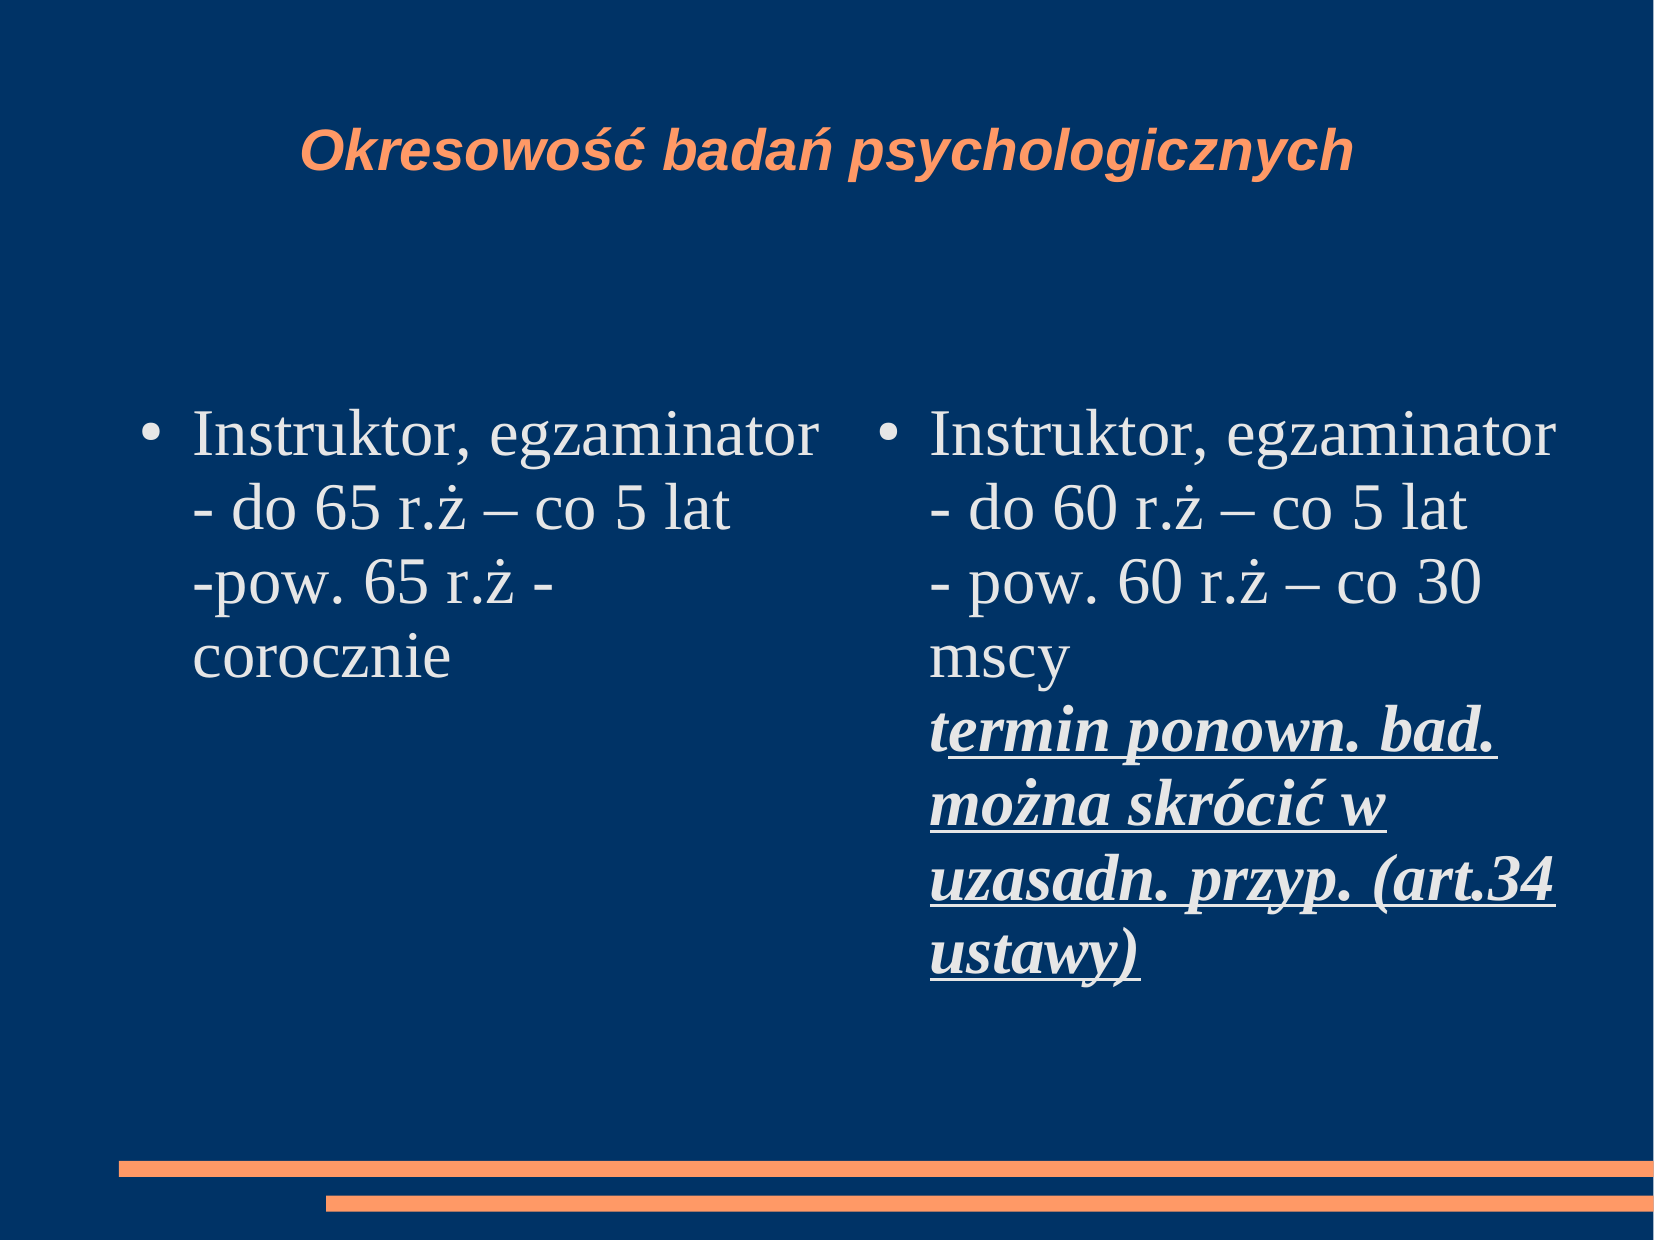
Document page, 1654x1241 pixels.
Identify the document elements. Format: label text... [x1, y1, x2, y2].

list Instruktor, egzaminator - do 65 r.ż – co 5 lat -pow. 65 r.ż - corocznie [121, 322, 824, 1132]
title Okresowość badań psychologicznych [121, 46, 1534, 254]
list Instruktor, egzaminator - do 60 r.ż – co 5 lat - pow. 60 r.ż – co 30 mscy termin ponown. bad. można skrócić w uzasadn. przyp. (art.34 ustawy) [858, 322, 1562, 1132]
